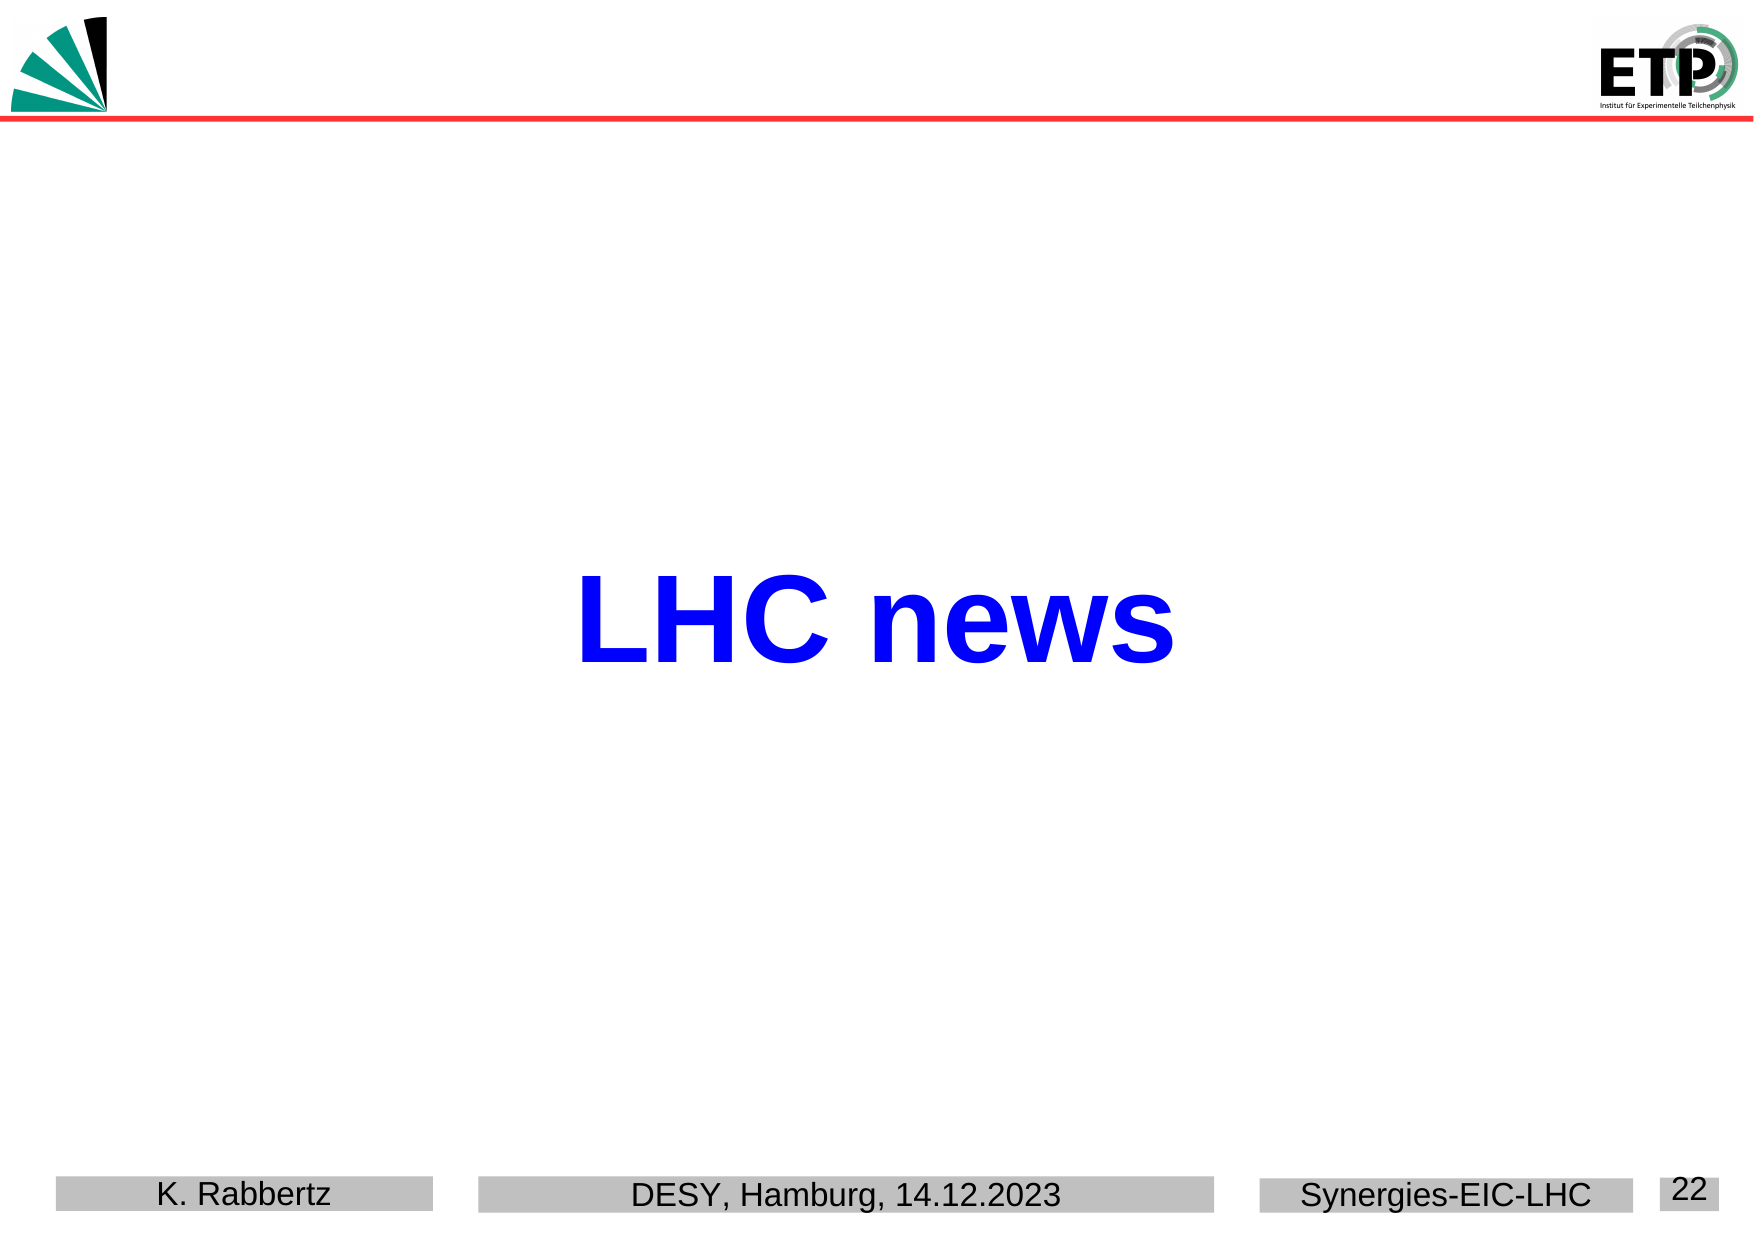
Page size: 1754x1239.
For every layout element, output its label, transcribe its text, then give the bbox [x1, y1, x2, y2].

picture [1593, 17, 1745, 112]
picture [11, 17, 107, 113]
text_box LHC news [562, 543, 1191, 696]
